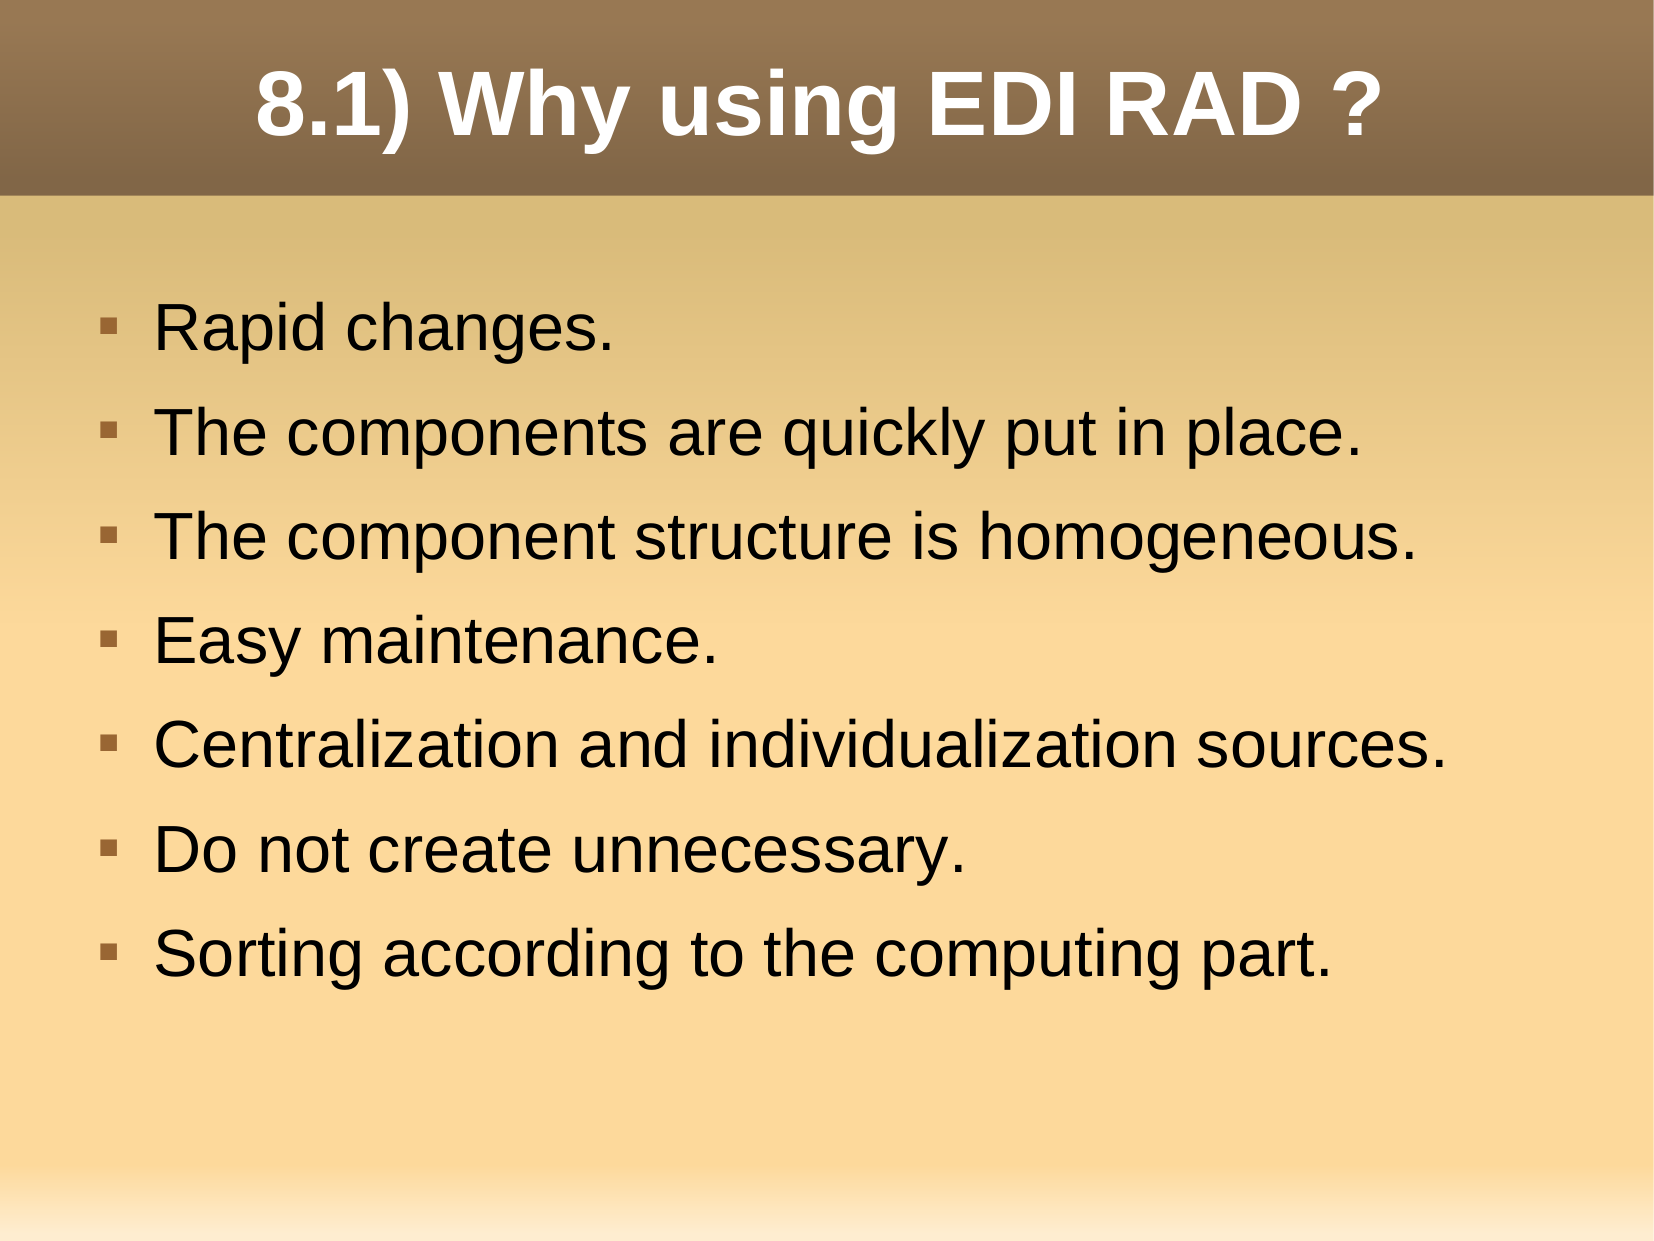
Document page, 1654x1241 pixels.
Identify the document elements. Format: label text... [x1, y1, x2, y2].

list Rapid changes. The components are quickly put in place. The component structure is homogeneous. Easy maintenance. Centralization and individualization sources. Do not create unnecessary. Sorting according to the computing part. [82, 290, 1571, 1096]
picture [0, 0, 1654, 1241]
title 8.1) Why using EDI RAD ? [76, 7, 1565, 200]
